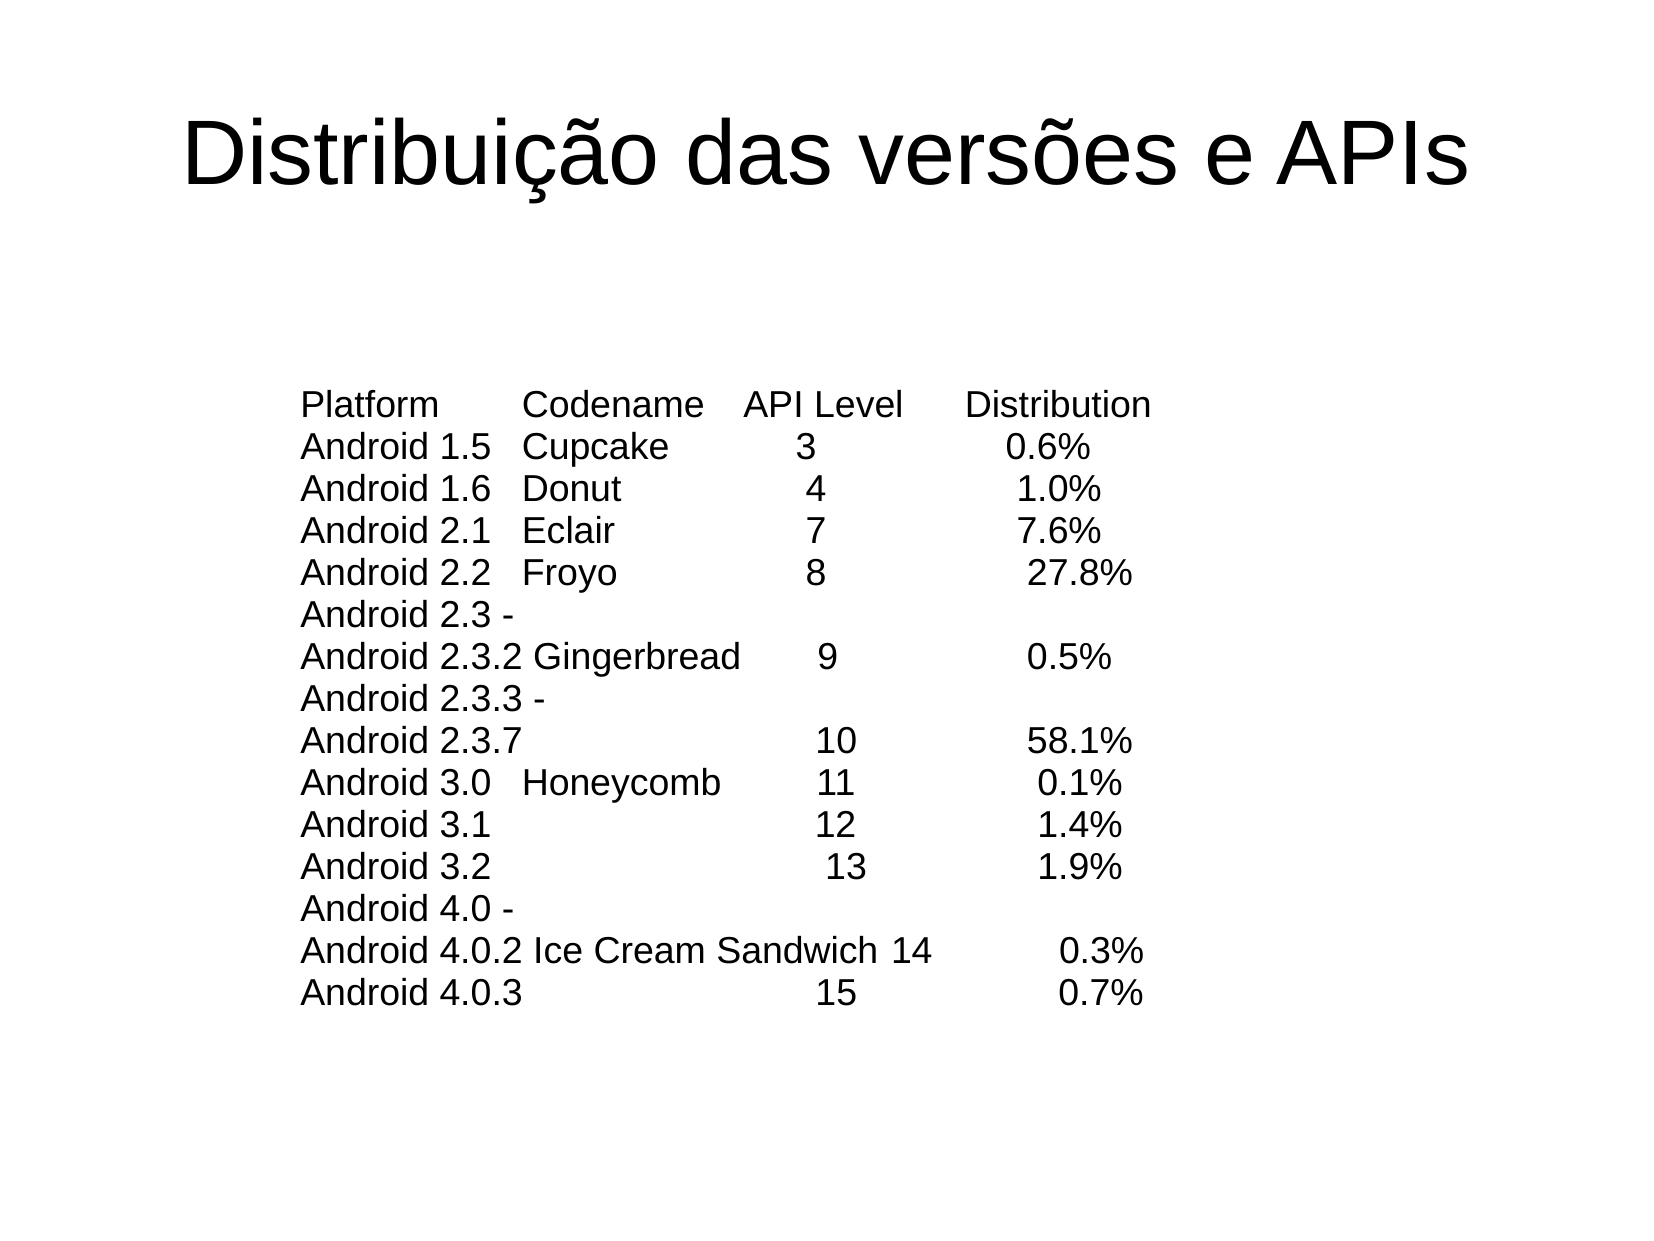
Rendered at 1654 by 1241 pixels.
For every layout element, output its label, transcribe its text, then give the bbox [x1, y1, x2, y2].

title Distribuição das versões e APIs [82, 56, 1571, 250]
text_box Platform Codename API Level Distribution Android 1.5 Cupcake 3 0.6% Android 1.6 Donut 4 1.0% Android 2.1 Eclair 7 7.6% Android 2.2 Froyo 8 27.8% Android 2.3 - Android 2.3.2 Gingerbread 9 0.5% Android 2.3.3 - Android 2.3.7 10 58.1% Android 3.0 Honeycomb 11 0.1% Android 3.1 12 1.4% Android 3.2 13 1.9% Android 4.0 - Android 4.0.2 Ice Cream Sandwich 14 0.3% Android 4.0.3 15 0.7% [285, 376, 1388, 1063]
